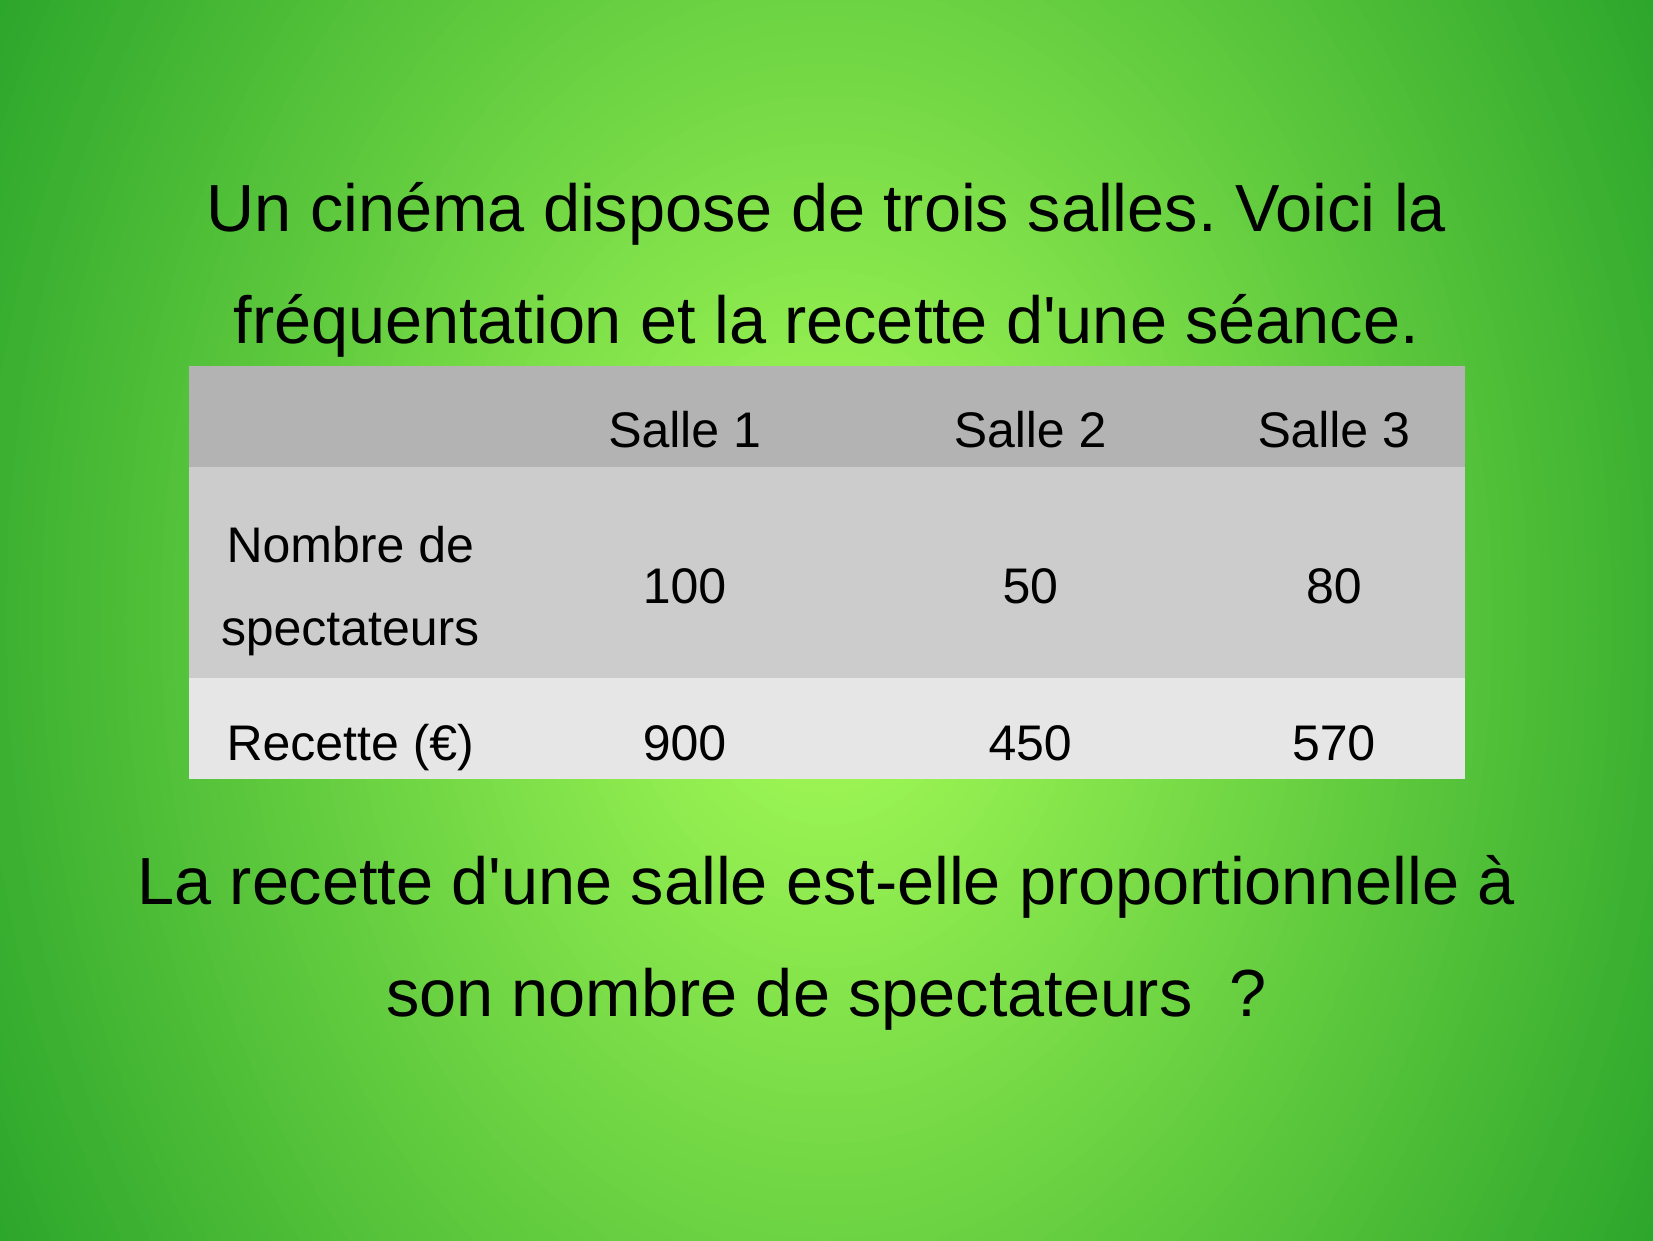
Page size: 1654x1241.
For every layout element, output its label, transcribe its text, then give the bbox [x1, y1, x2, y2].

subtitle Un cinéma dispose de trois salles. Voici la fréquentation et la recette d'une séance. La recette d'une salle est-elle proportionnelle à son nombre de spectateurs ? [82, 47, 1571, 1118]
table_header Salle 3 [1203, 366, 1465, 467]
table_cell 100 [512, 467, 857, 678]
table_header Salle 1 [512, 366, 857, 467]
table_cell Nombre de spectateurs [189, 467, 512, 678]
table_cell 570 [1203, 678, 1465, 779]
table_cell 50 [857, 467, 1203, 678]
table_cell 450 [857, 678, 1203, 779]
picture [0, 0, 1654, 1241]
table_cell Recette (€) [189, 678, 512, 779]
table_header Salle 2 [857, 366, 1203, 467]
table_header [189, 366, 512, 467]
table_cell 80 [1203, 467, 1465, 678]
table_cell 900 [512, 678, 857, 779]
